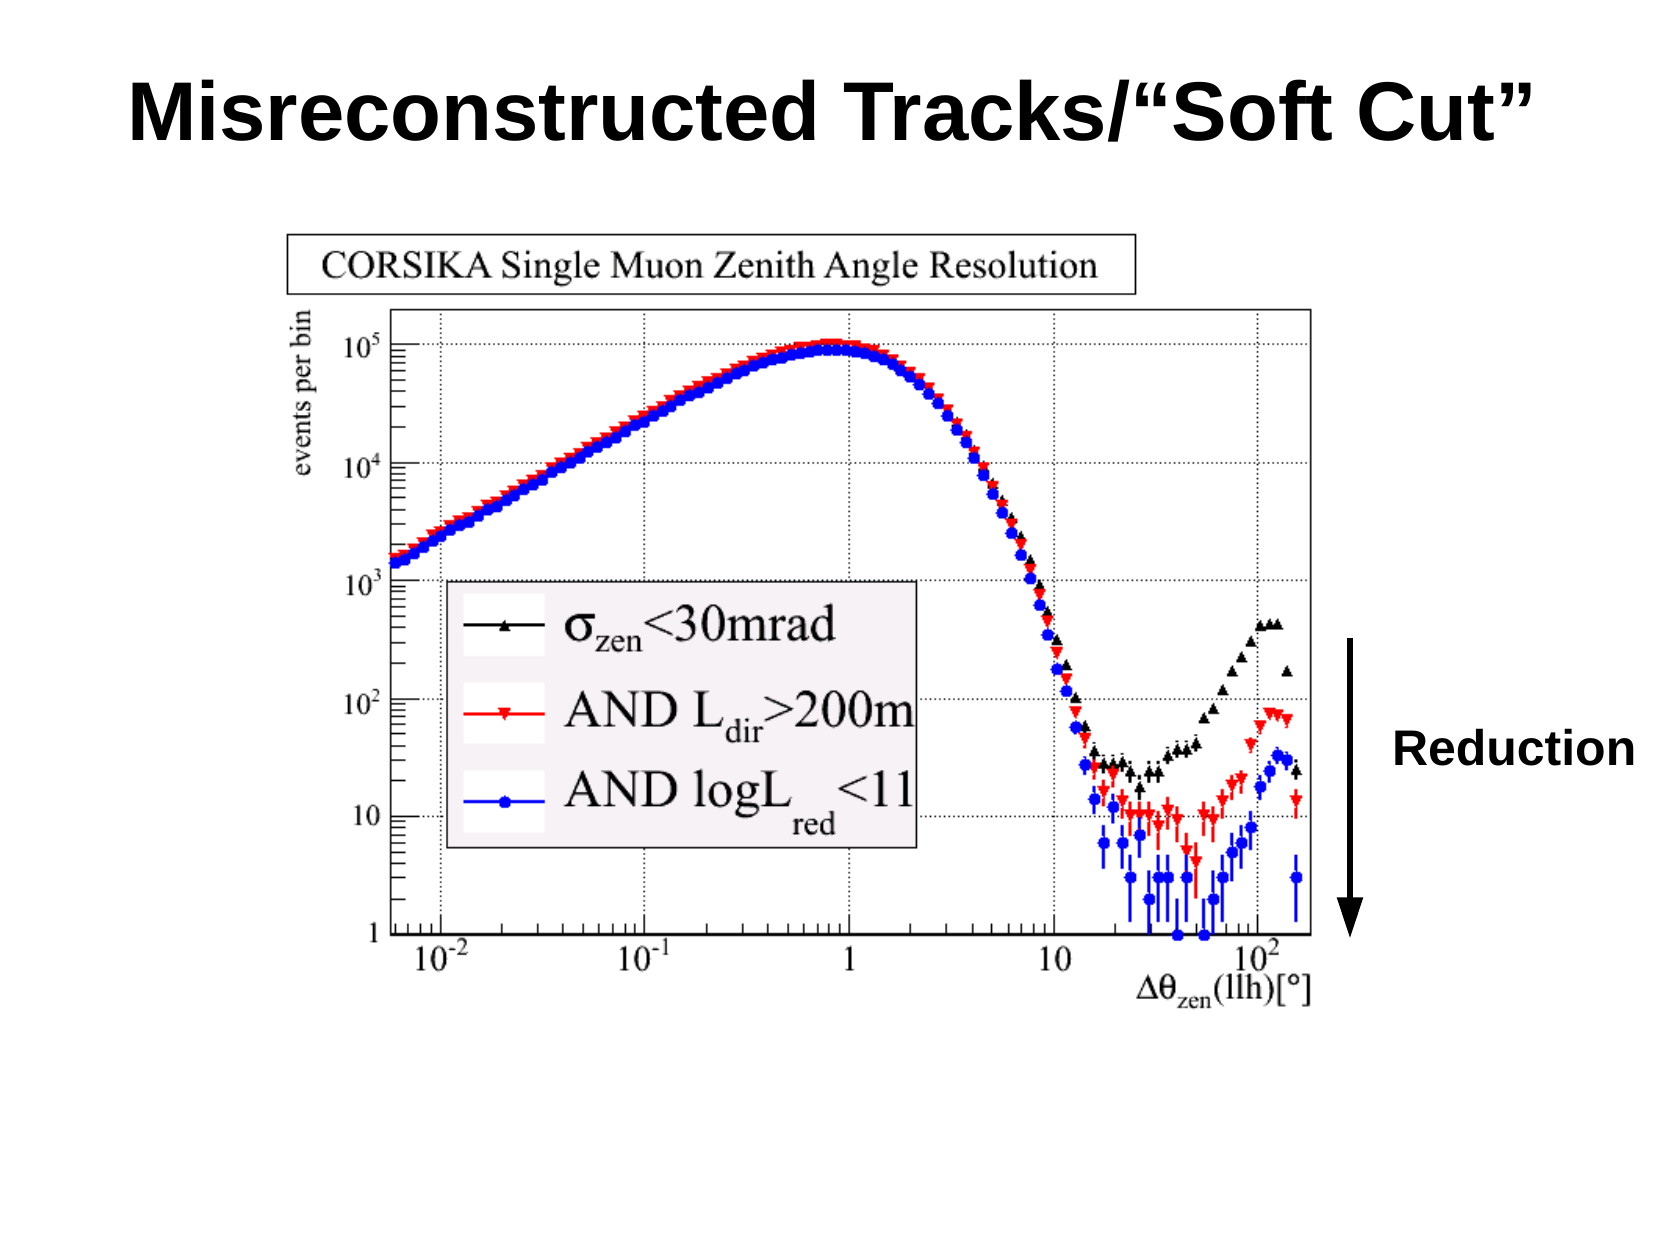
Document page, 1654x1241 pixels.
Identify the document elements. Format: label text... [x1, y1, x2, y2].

text_box Reduction [1377, 712, 1652, 803]
text_box Misreconstructed Tracks/“Soft Cut” [112, 57, 1554, 198]
picture [276, 231, 1426, 1013]
